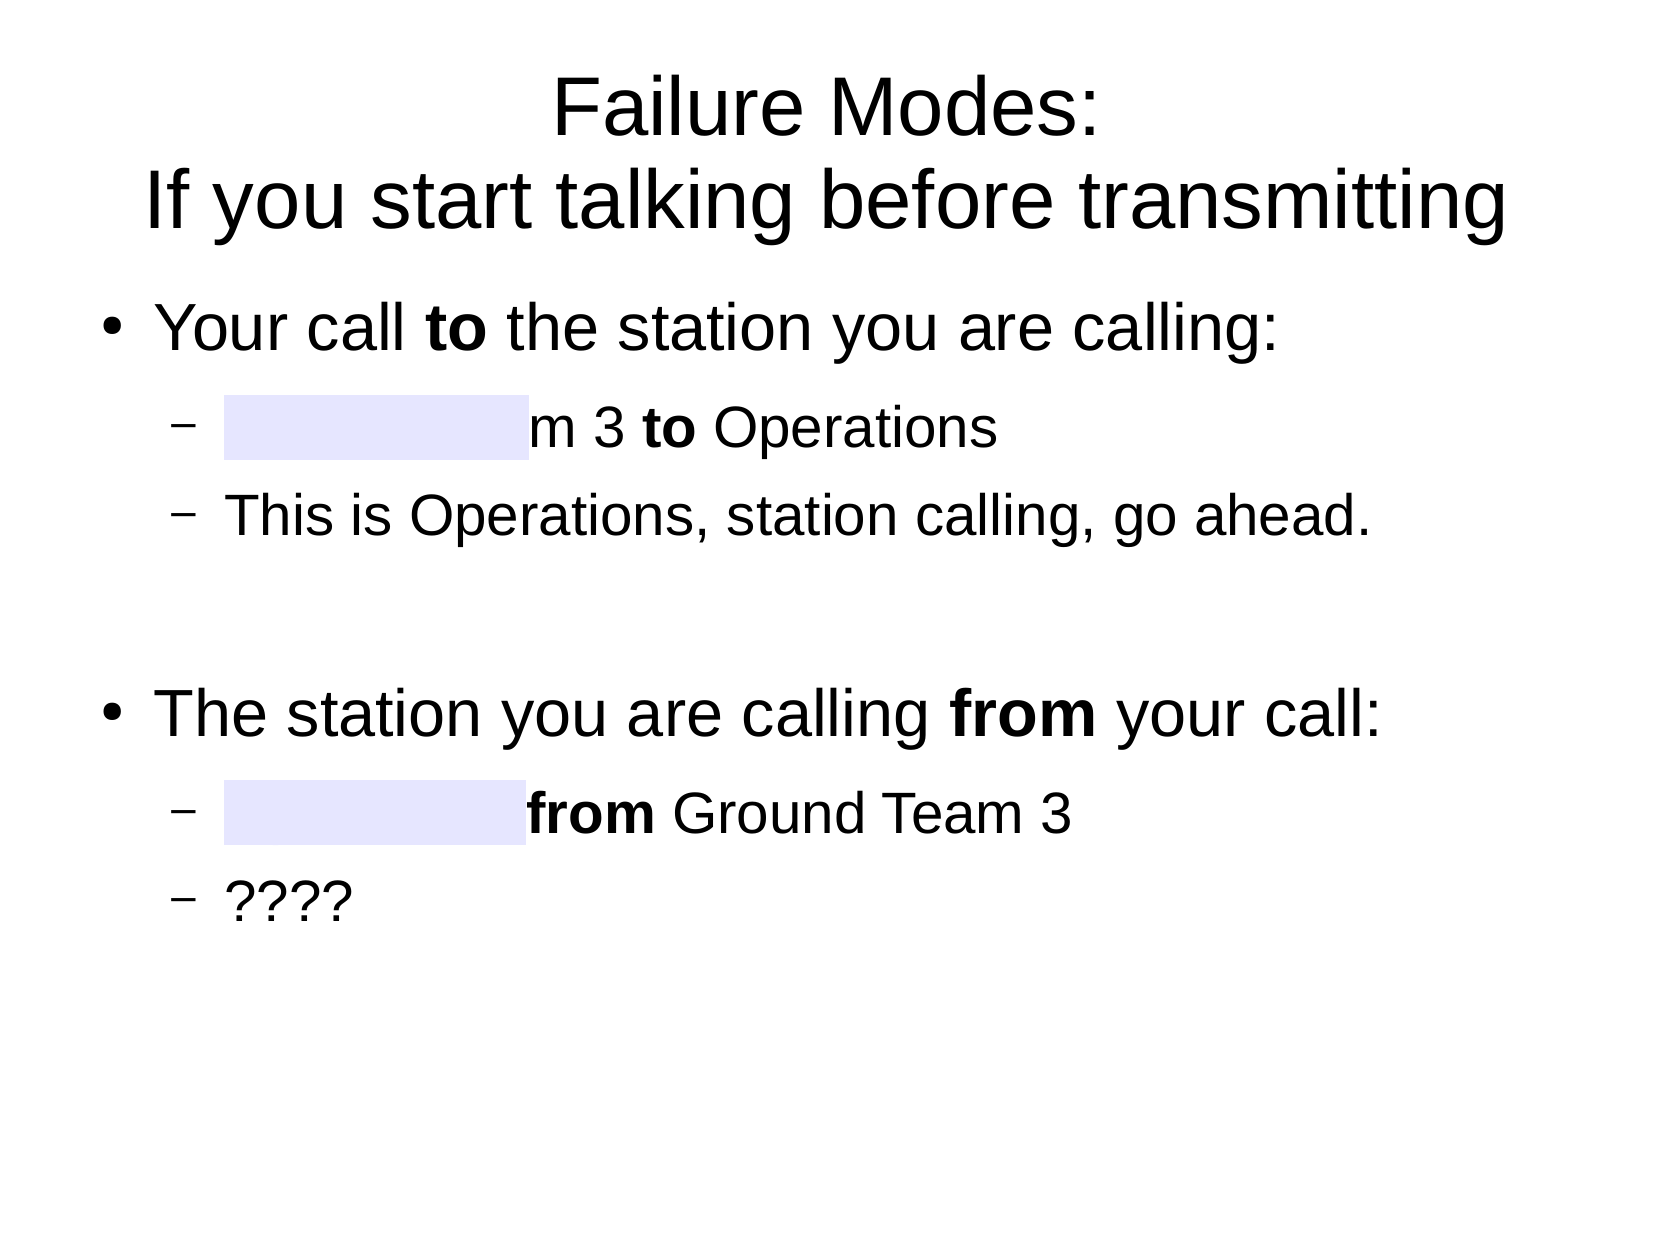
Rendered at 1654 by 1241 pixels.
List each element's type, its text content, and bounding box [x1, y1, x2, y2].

title Failure Modes: If you start talking before transmitting [82, 49, 1571, 257]
list Your call to the station you are calling: Ground Team 3 to Operations This is Operations, station calling, go ahead. The station you are calling from your call: Operations from Ground Team 3 ???? [82, 290, 1571, 1010]
